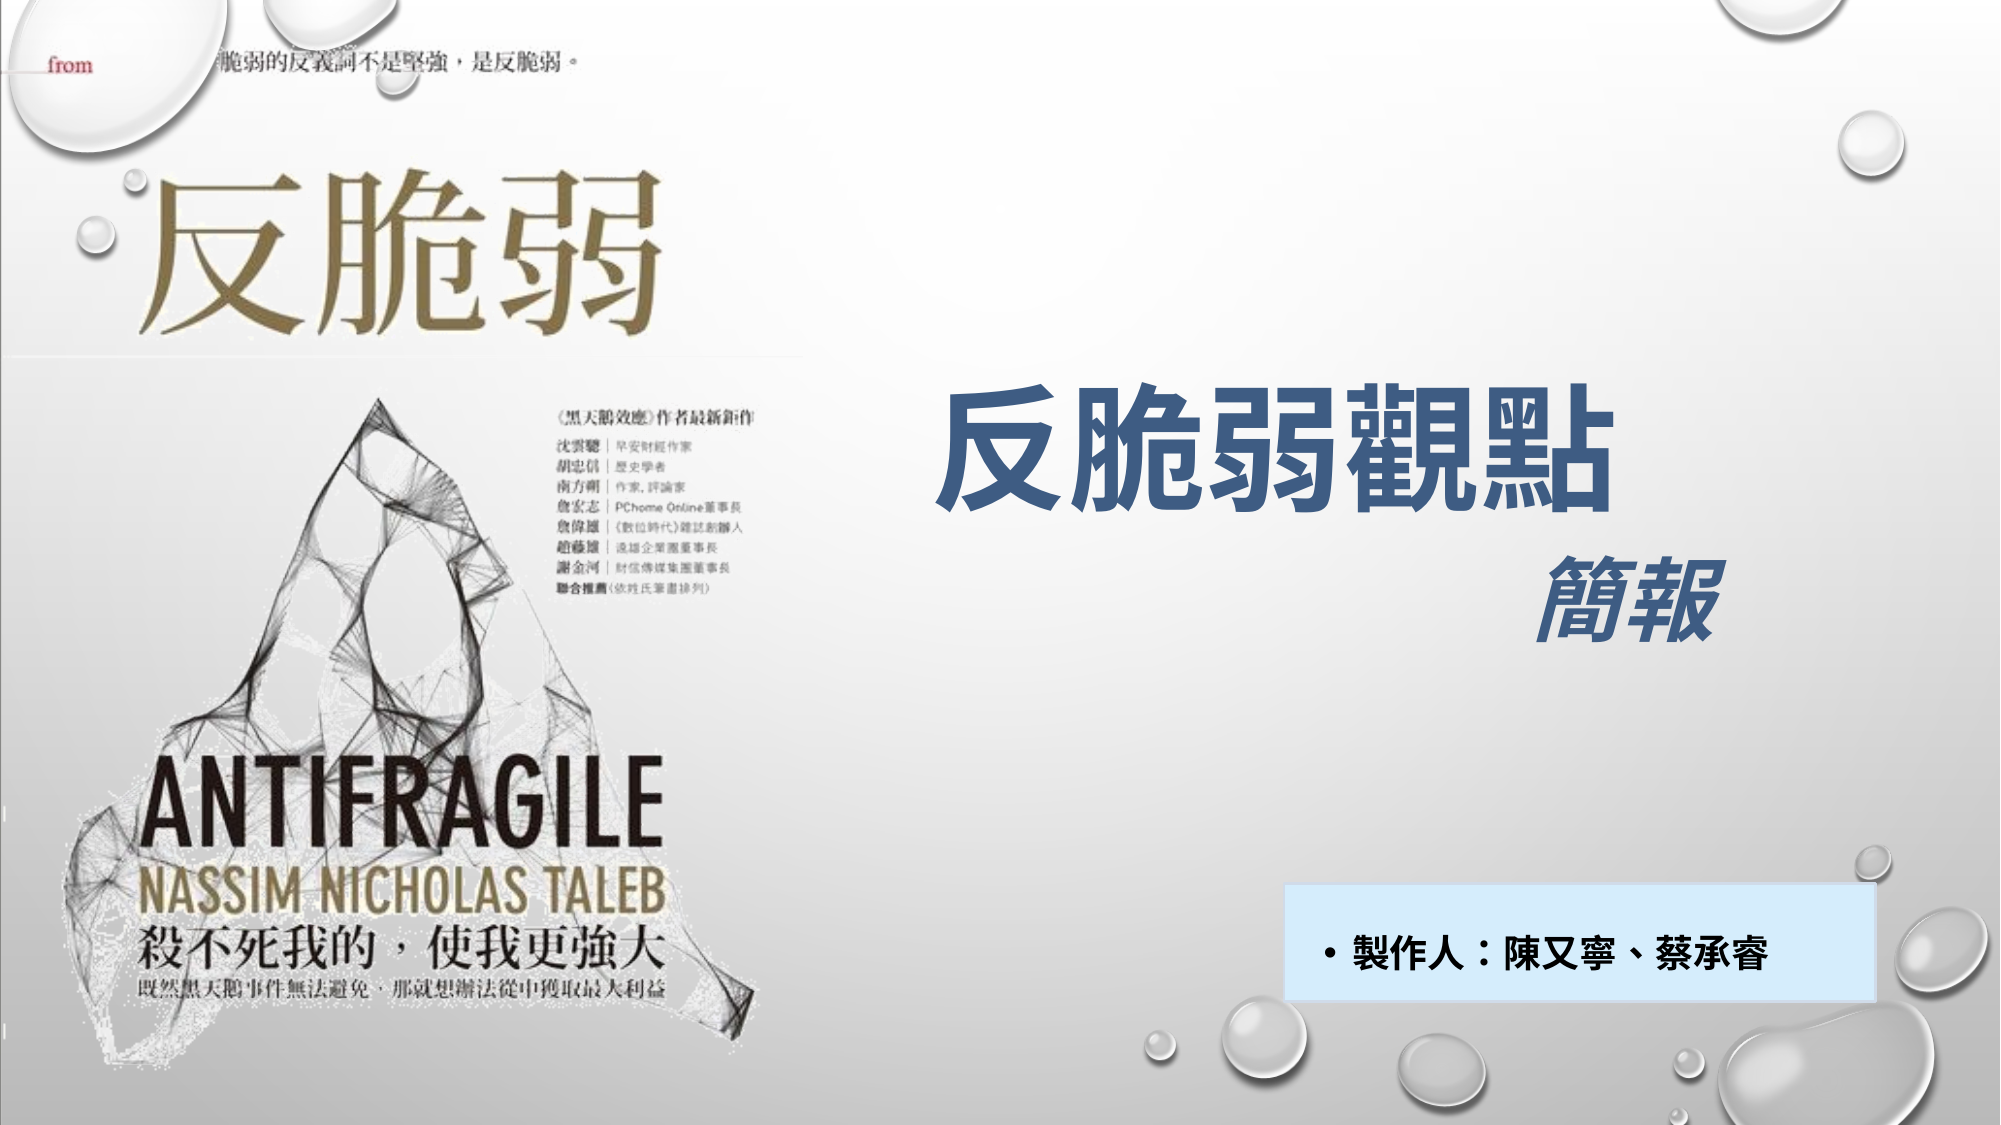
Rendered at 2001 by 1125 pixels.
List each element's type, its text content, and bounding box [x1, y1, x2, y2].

list 製作人：陳又寧、蔡承睿 [1308, 912, 1876, 1013]
text_box [1283, 883, 1876, 1002]
title 反脆弱觀點 [765, 279, 1784, 633]
text_box 簡報 [1516, 535, 2000, 660]
picture [0, 0, 2000, 1125]
